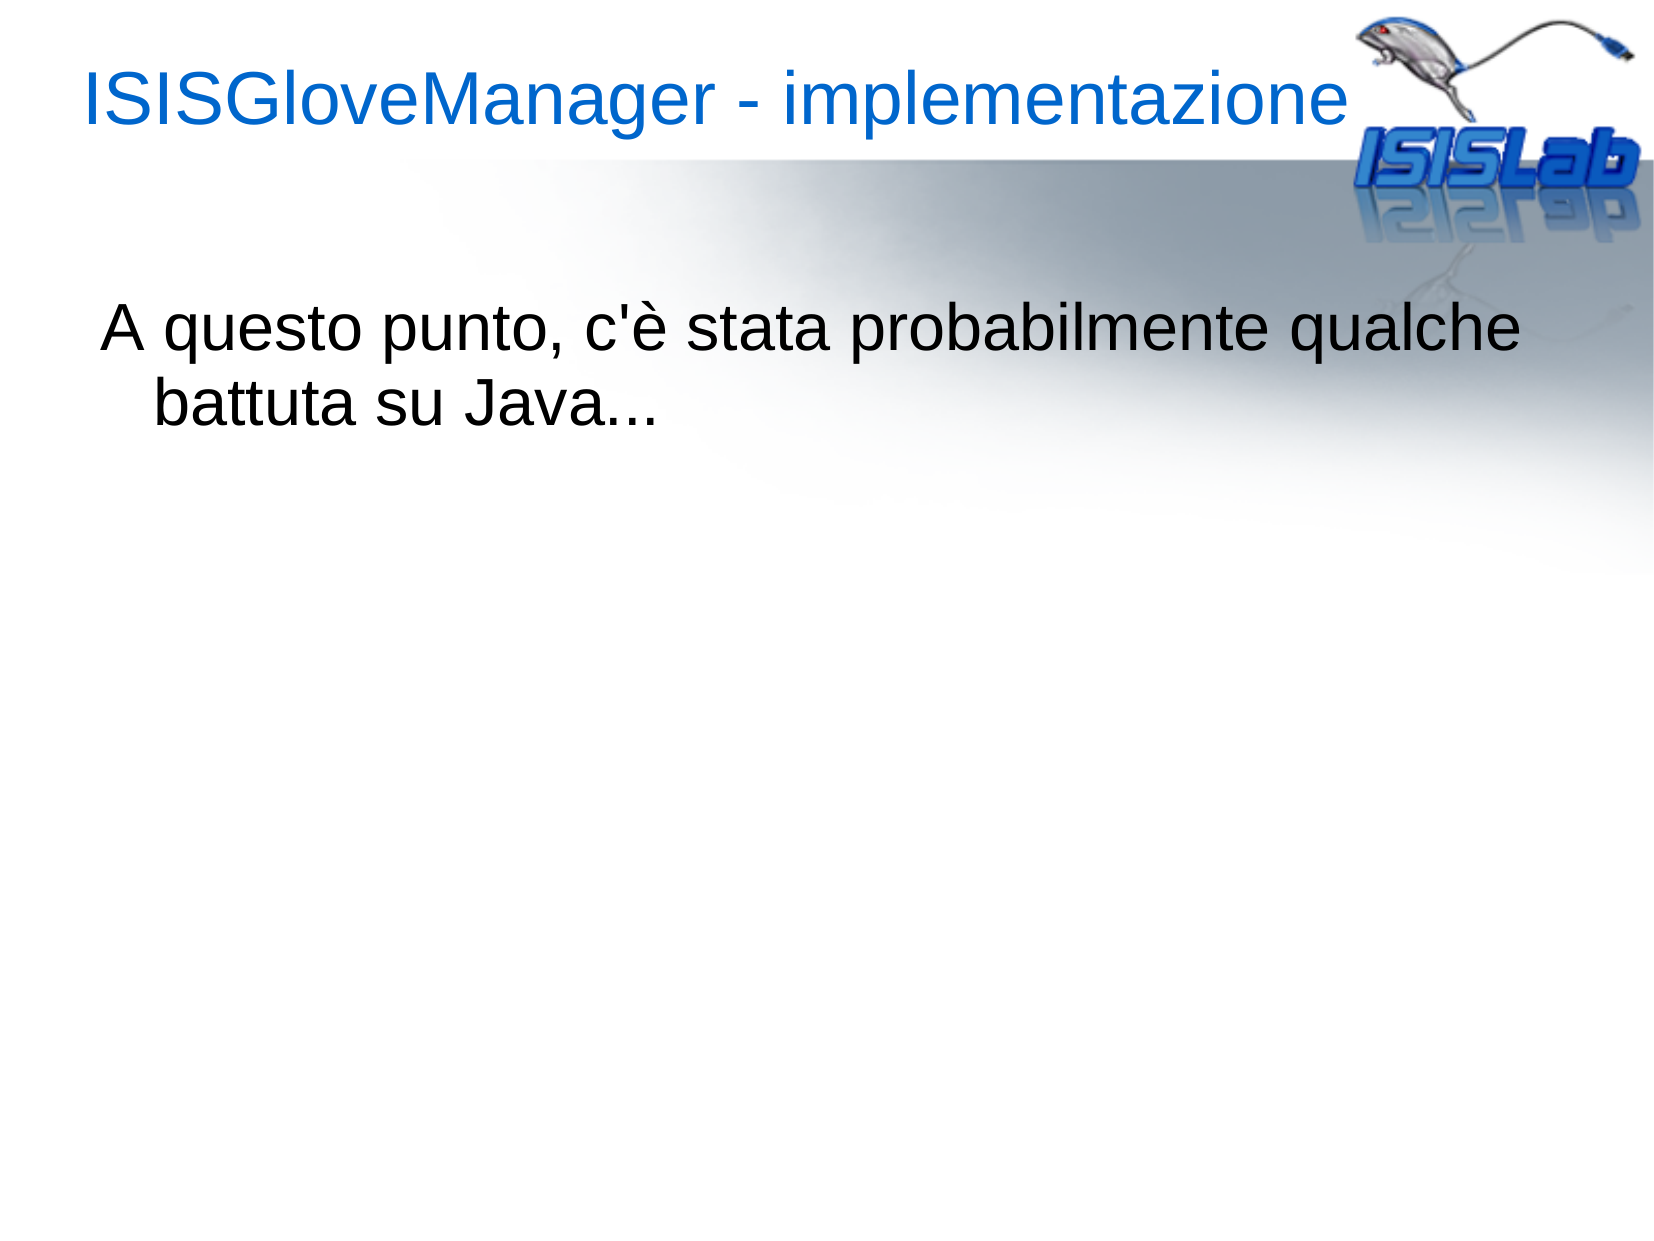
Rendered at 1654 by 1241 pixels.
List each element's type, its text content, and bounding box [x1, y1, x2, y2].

picture [0, 0, 1654, 1241]
list A questo punto, c'è stata probabilmente qualche battuta su Java... [82, 290, 1571, 1094]
title ISISGloveManager - implementazione [82, 49, 1571, 148]
